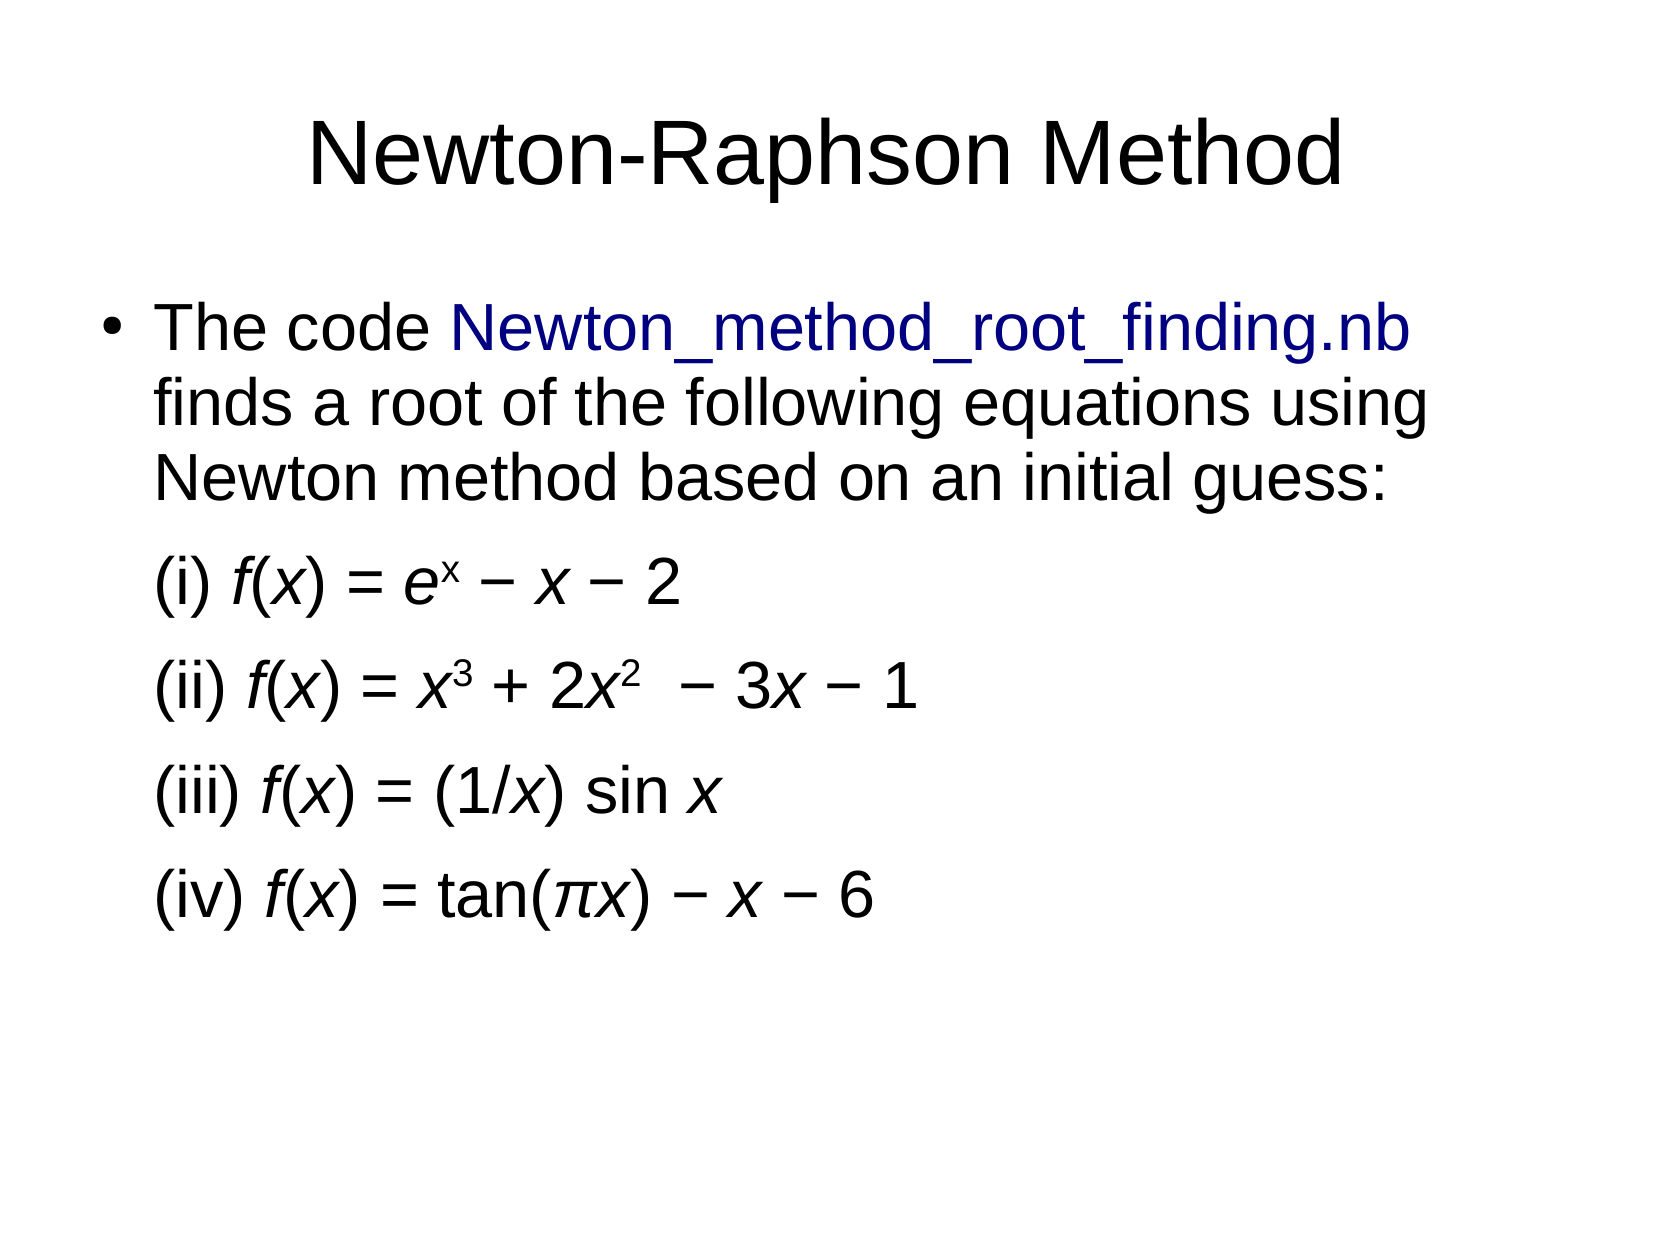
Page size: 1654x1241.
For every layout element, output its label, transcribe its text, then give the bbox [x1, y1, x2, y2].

list The code Newton_method_root_finding.nb finds a root of the following equations using Newton method based on an initial guess: (i) f(x) = ex − x − 2 (ii) f(x) = x3 + 2x2 − 3x − 1 (iii) f(x) = (1/x) sin x (iv) f(x) = tan(πx) − x − 6 [82, 290, 1571, 1010]
title Newton-Raphson Method [82, 49, 1571, 257]
